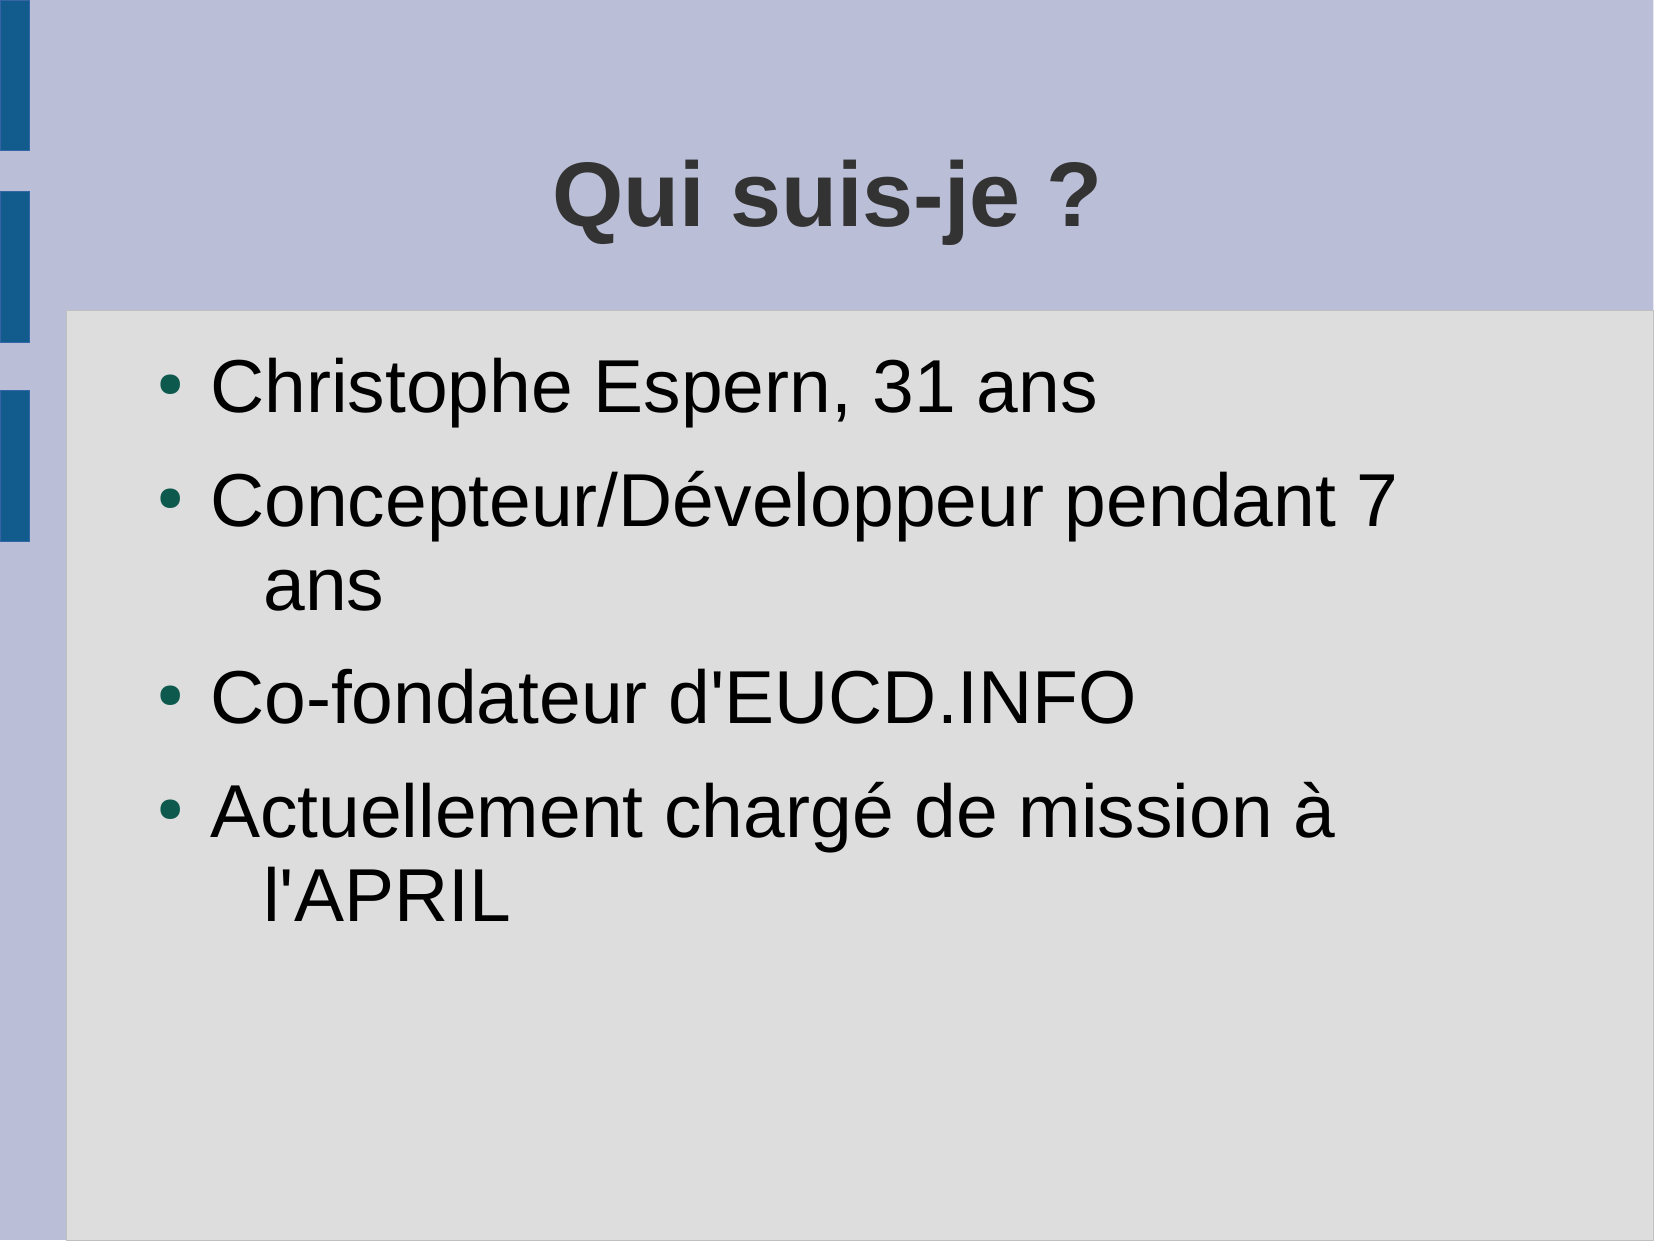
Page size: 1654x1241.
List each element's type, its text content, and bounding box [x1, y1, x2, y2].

title Qui suis-je ? [121, 91, 1534, 299]
list Christophe Espern, 31 ans Concepteur/Développeur pendant 7 ans Co-fondateur d'EUCD.INFO Actuellement chargé de mission à l'APRIL [121, 344, 1534, 1127]
